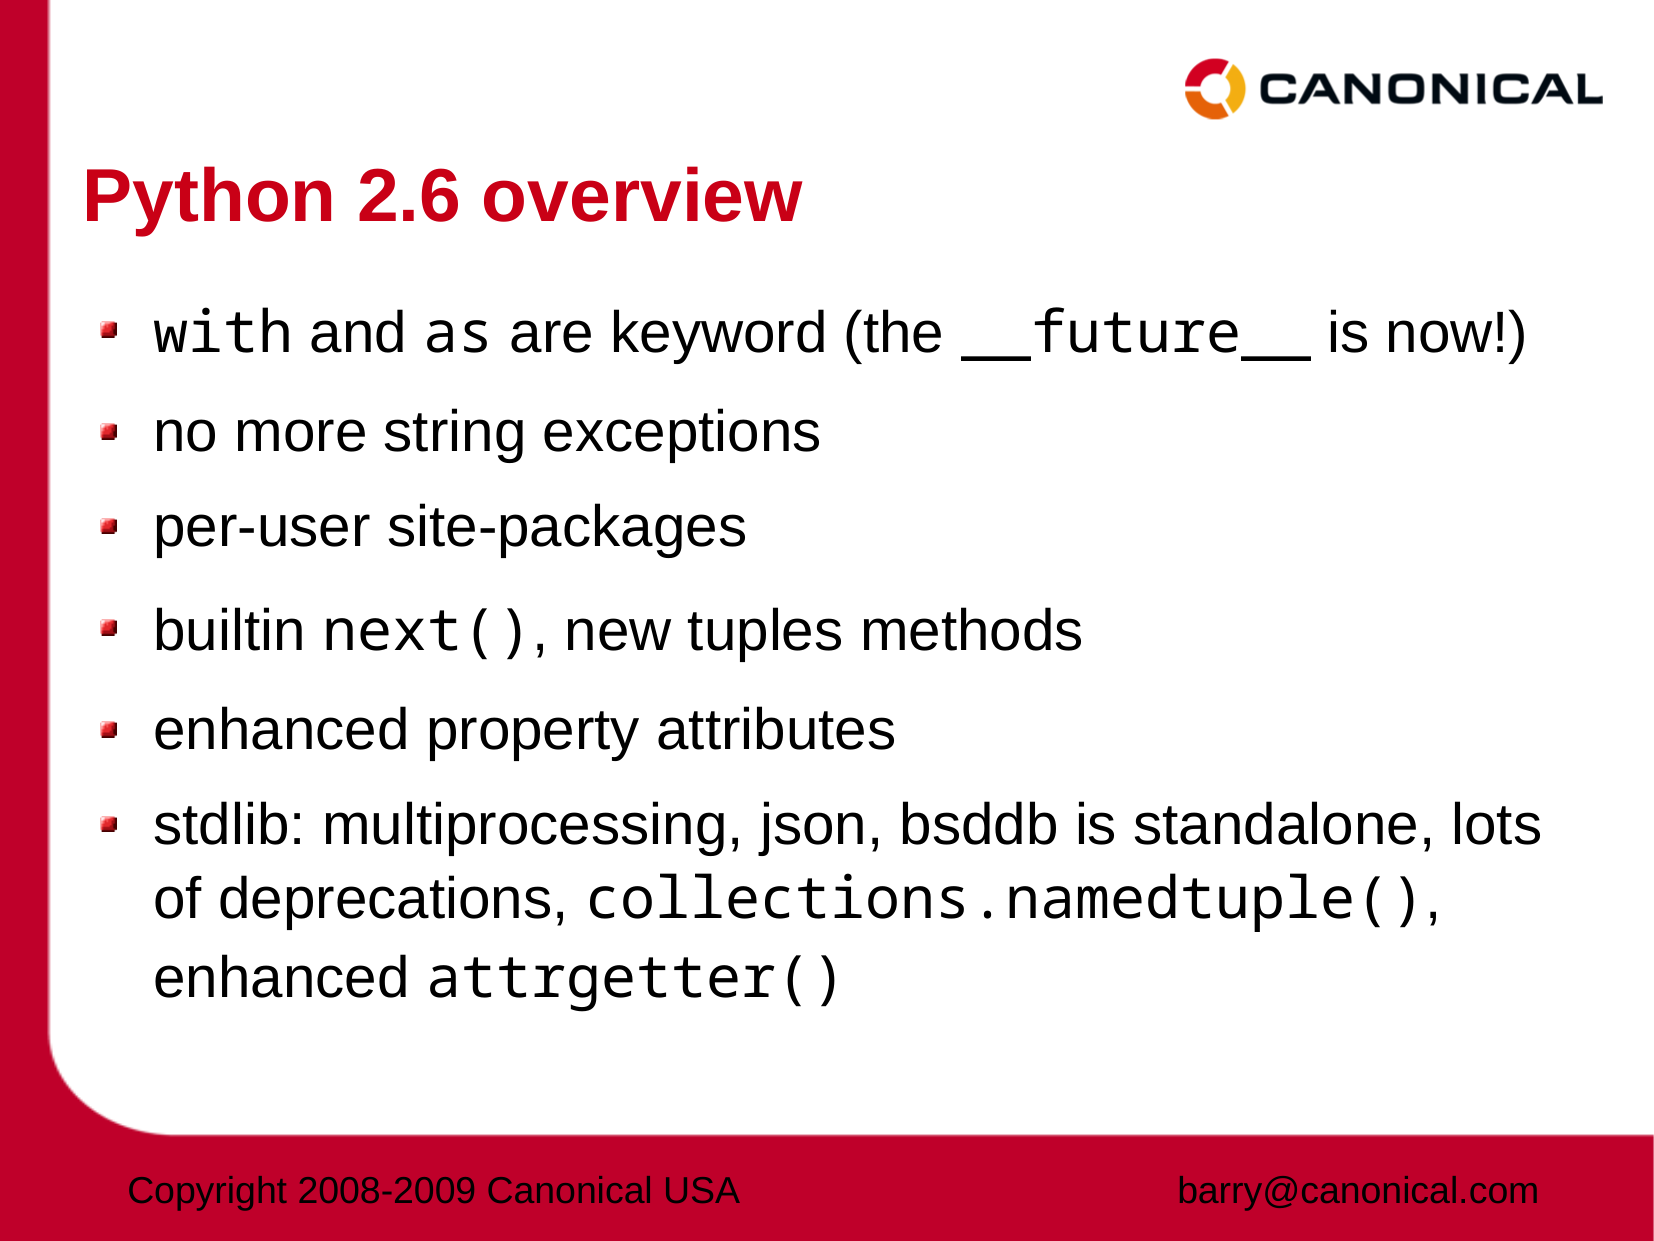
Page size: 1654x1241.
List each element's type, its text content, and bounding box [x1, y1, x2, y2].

picture [0, 0, 1654, 1241]
list with and as are keyword (the __future__ is now!) no more string exceptions per-user site-packages builtin next(), new tuples methods enhanced property attributes stdlib: multiprocessing, json, bsddb is standalone, lots of deprecations, collections.namedtuple(), enhanced attrgetter() [82, 290, 1571, 1109]
title Python 2.6 overview [82, 104, 1571, 287]
